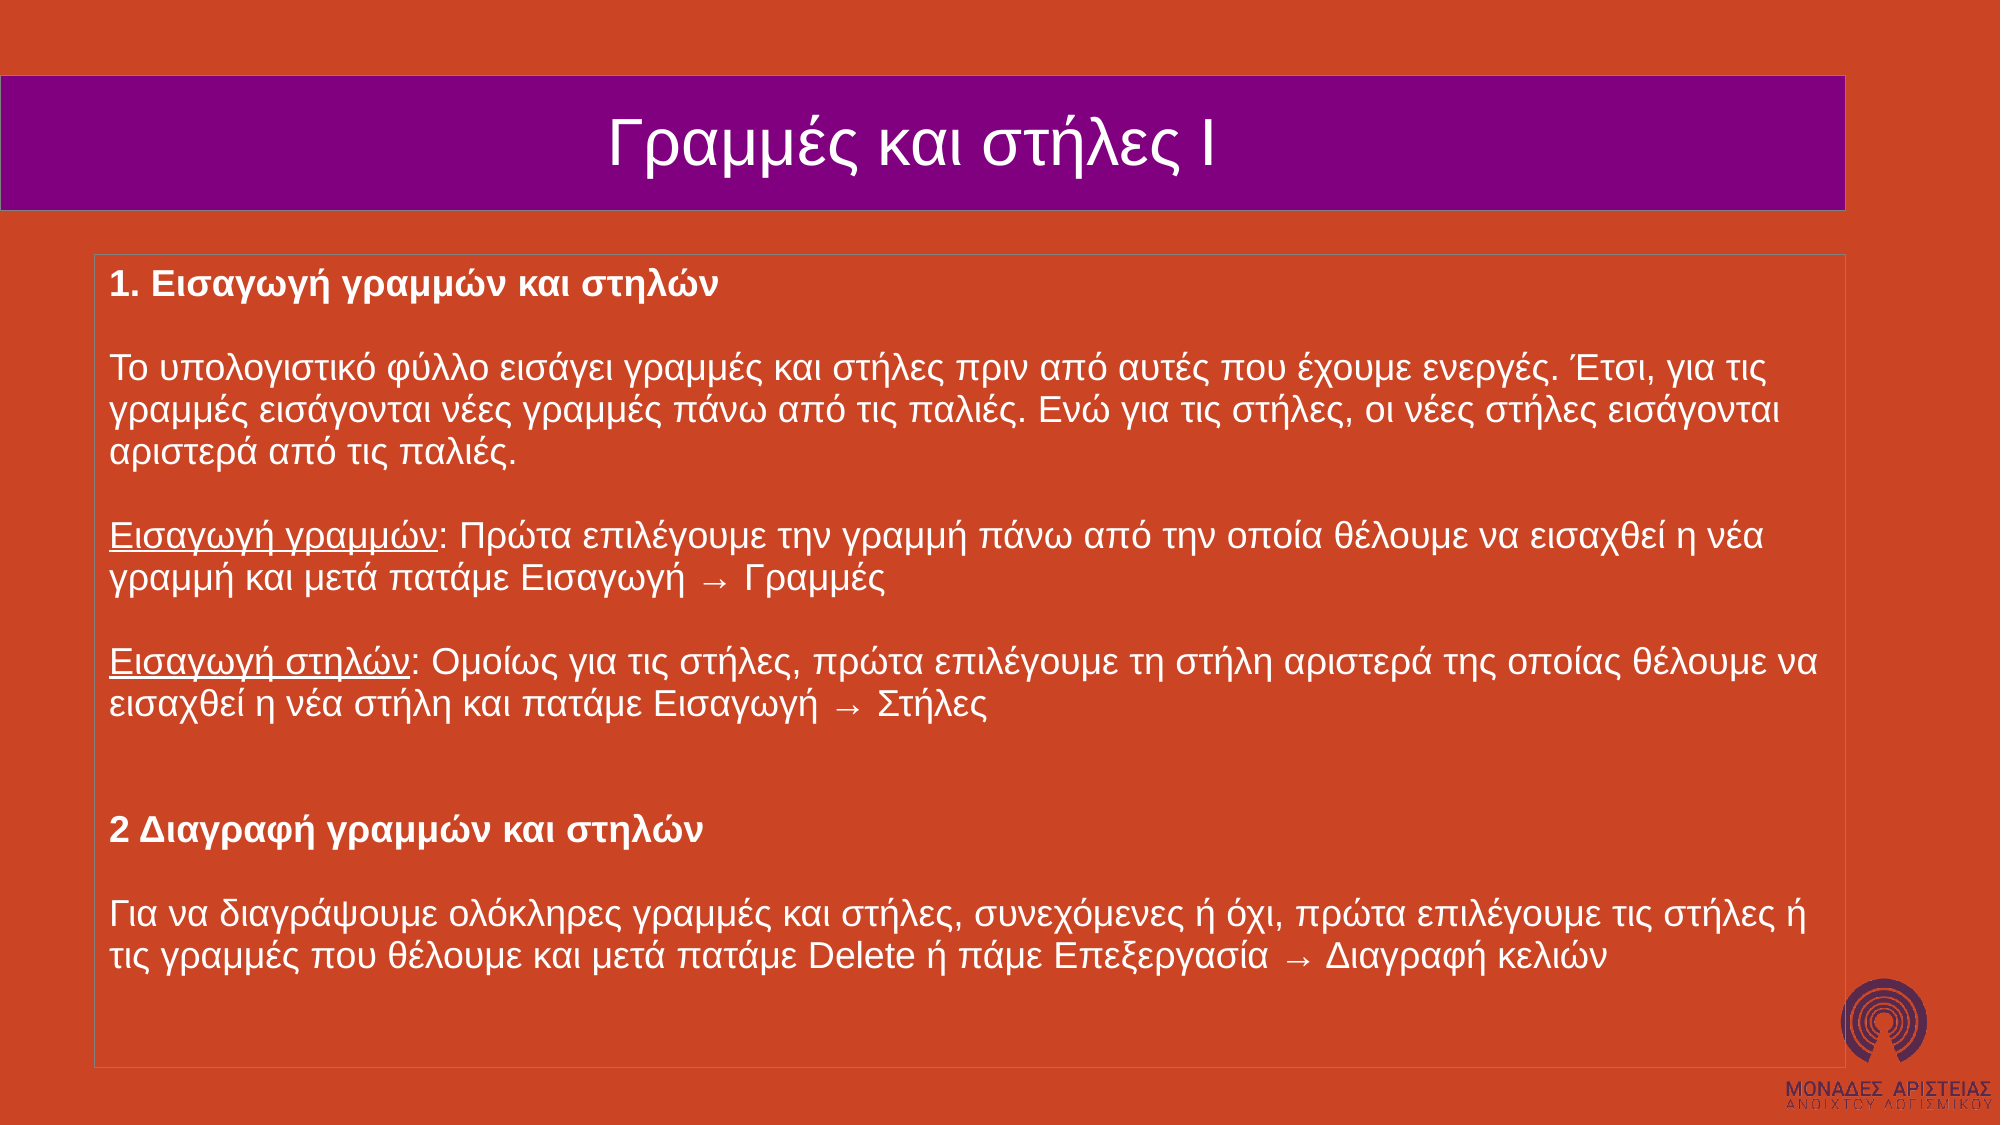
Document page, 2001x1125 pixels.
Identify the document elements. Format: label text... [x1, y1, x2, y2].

picture [1785, 978, 1992, 1111]
text_box 1. Εισαγωγή γραμμών και στηλών Το υπολογιστικό φύλλο εισάγει γραμμές και στήλες πριν από αυτές που έχουμε ενεργές. Έτσι, για τις γραμμές εισάγονται νέες γραμμές πάνω από τις παλιές. Ενώ για τις στήλες, οι νέες στήλες εισάγονται αριστερά από τις παλιές. Εισαγωγή γραμμών: Πρώτα επιλέγουμε την γραμμή πάνω από την οποία θέλουμε να εισαχθεί η νέα γραμμή και μετά πατάμε Εισαγωγή → Γραμμές Εισαγωγή στηλών: Ομοίως για τις στήλες, πρώτα επιλέγουμε τη στήλη αριστερά της οποίας θέλουμε να εισαχθεί η νέα στήλη και πατάμε Εισαγωγή → Στήλες 2 Διαγραφή γραμμών και στηλών Για να διαγράψουμε ολόκληρες γραμμές και στήλες, συνεχόμενες ή όχι, πρώτα επιλέγουμε τις στήλες ή τις γραμμές που θέλουμε και μετά πατάμε Delete ή πάμε Επεξεργασία → Διαγραφή κελιών [94, 254, 1846, 1068]
text_box Γραμμές και στήλες Ι [0, 75, 1846, 211]
